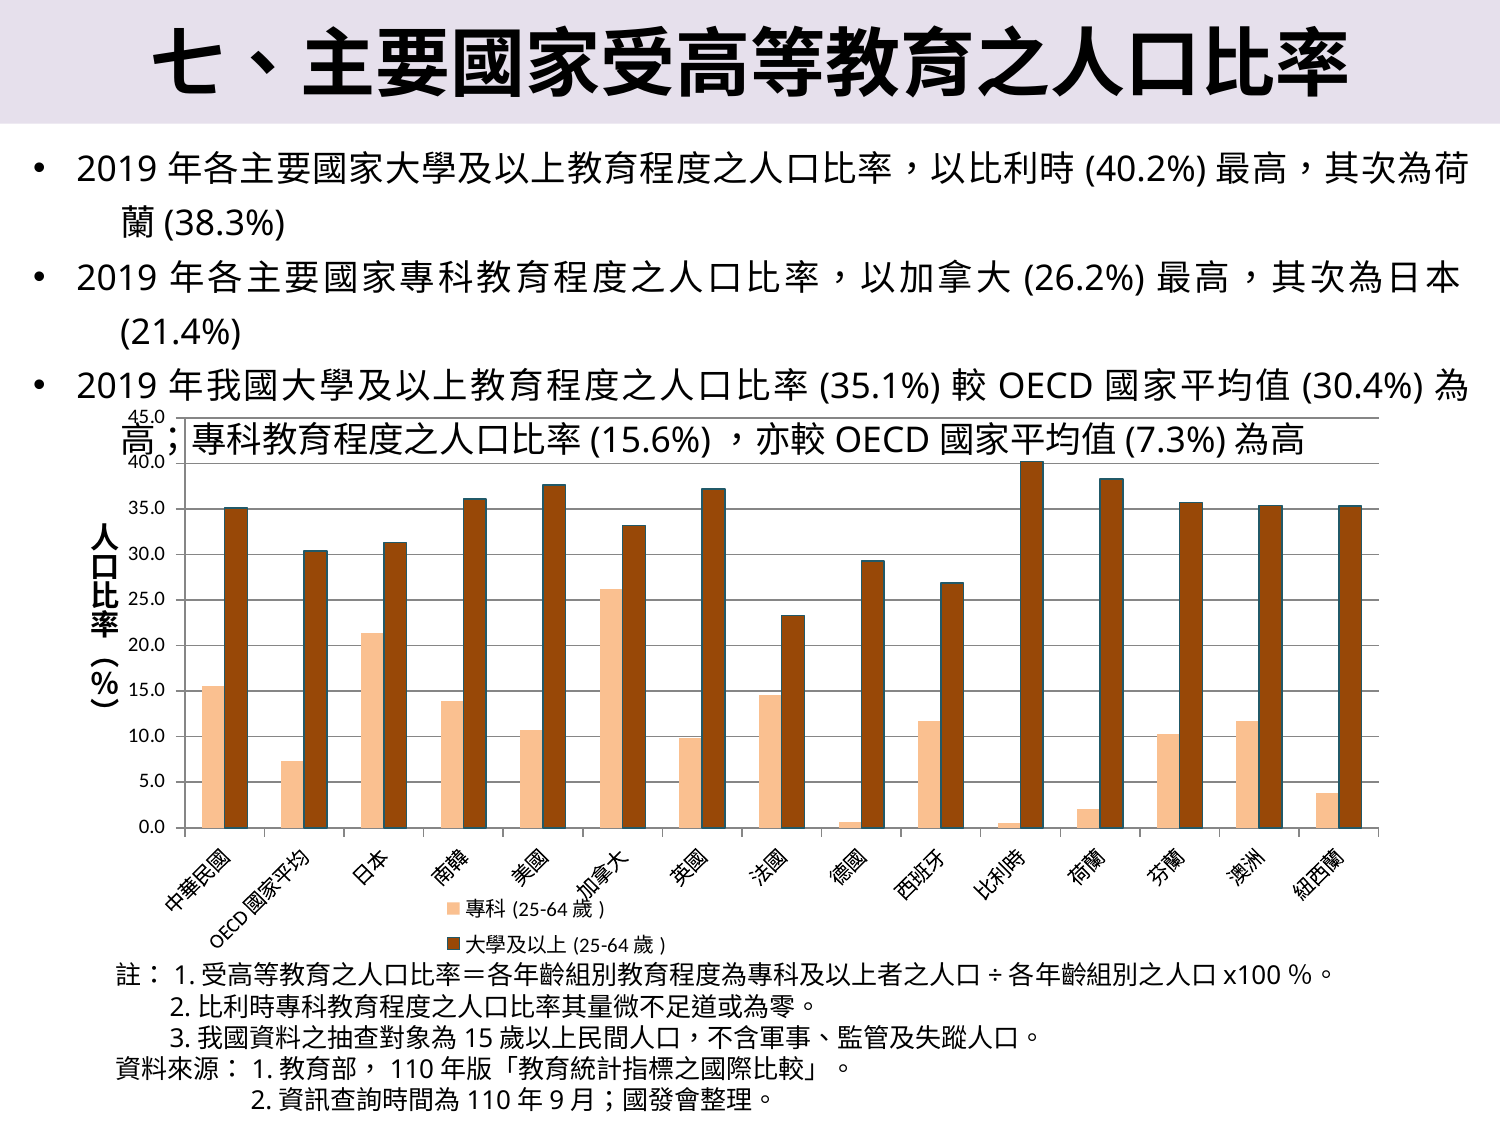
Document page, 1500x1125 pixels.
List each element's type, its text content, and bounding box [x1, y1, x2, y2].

chart [88, 373, 1424, 965]
text_box 人口比率（％） [63, 507, 130, 799]
text_box 七、主要國家受高等教育之人口比率 [0, 0, 1500, 124]
text_box 註：1.受高等教育之人口比率＝各年齡組別教育程度為專科及以上者之人口÷各年齡組別之人口x100％。 2.比利時專科教育程度之人口比率其量微不足道或為零。 3.我國資料之抽查對象為15歲以上民間人口，不含軍事、監管及失蹤人口。 資料來源：1.教育部，110年版「教育統計指標之國際比較」。 2.資訊查詢時間為110年9月；國發會整理。 [100, 951, 1500, 1125]
text_box 2019年各主要國家大學及以上教育程度之人口比率，以比利時(40.2%)最高，其次為荷蘭(38.3%) 2019年各主要國家專科教育程度之人口比率，以加拿大(26.2%)最高，其次為日本(21.4%) 2019年我國大學及以上教育程度之人口比率(35.1%)較OECD國家平均值(30.4%)為高；專科教育程度之人口比率(15.6%)，亦較OECD國家平均值(7.3%)為高 [18, 127, 1485, 444]
